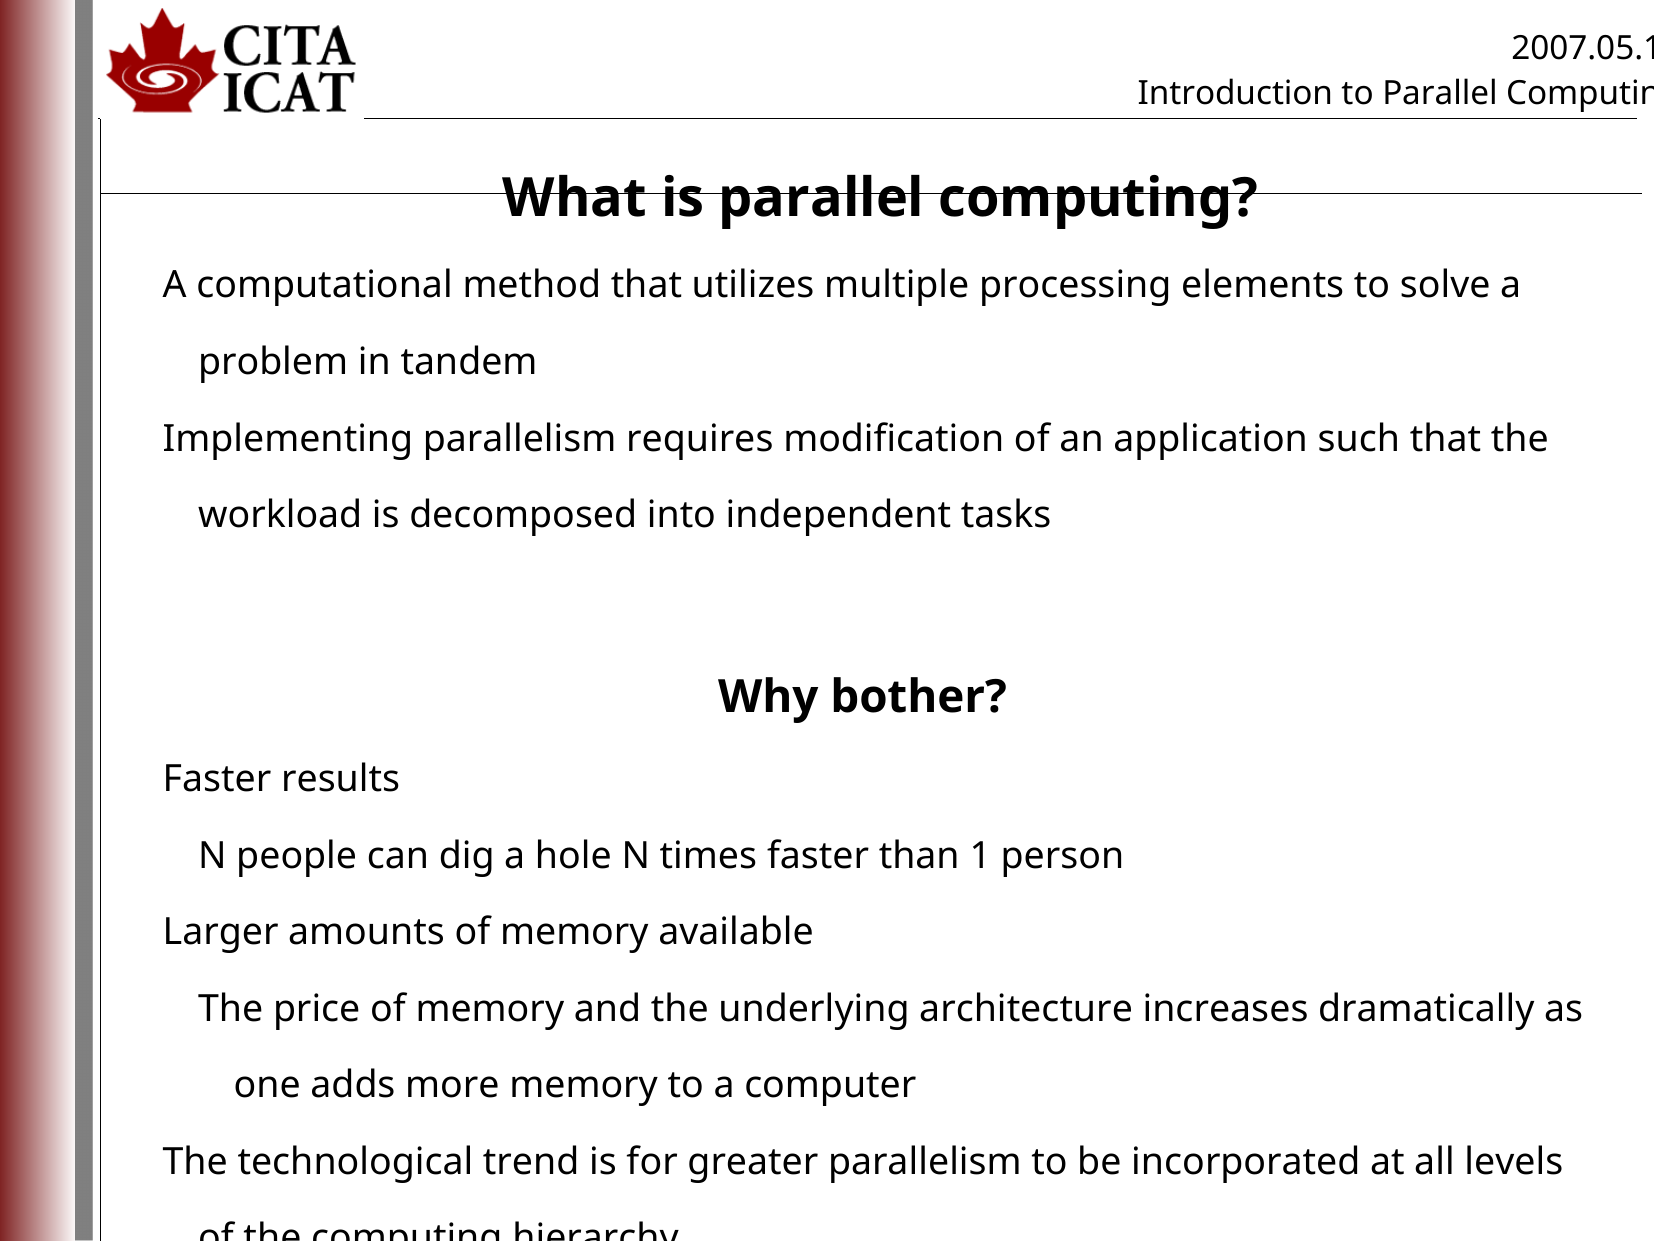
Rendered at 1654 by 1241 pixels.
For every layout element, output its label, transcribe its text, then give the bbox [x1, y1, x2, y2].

text_box What is parallel computing? [112, 114, 1651, 196]
picture [100, 5, 364, 119]
text_box [0, 0, 75, 1241]
text_box A computational method that utilizes multiple processing elements to solve a problem in tandem Implementing parallelism requires modification of an application such that the workload is decomposed into independent tasks Why bother? Faster results N people can dig a hole N times faster than 1 person Larger amounts of memory available The price of memory and the underlying architecture increases dramatically as one adds more memory to a computer The technological trend is for greater parallelism to be incorporated at all levels of the computing hierarchy. [112, 225, 1613, 1133]
text_box 2007.05.18 Introduction to Parallel Computing [1122, 16, 1654, 113]
